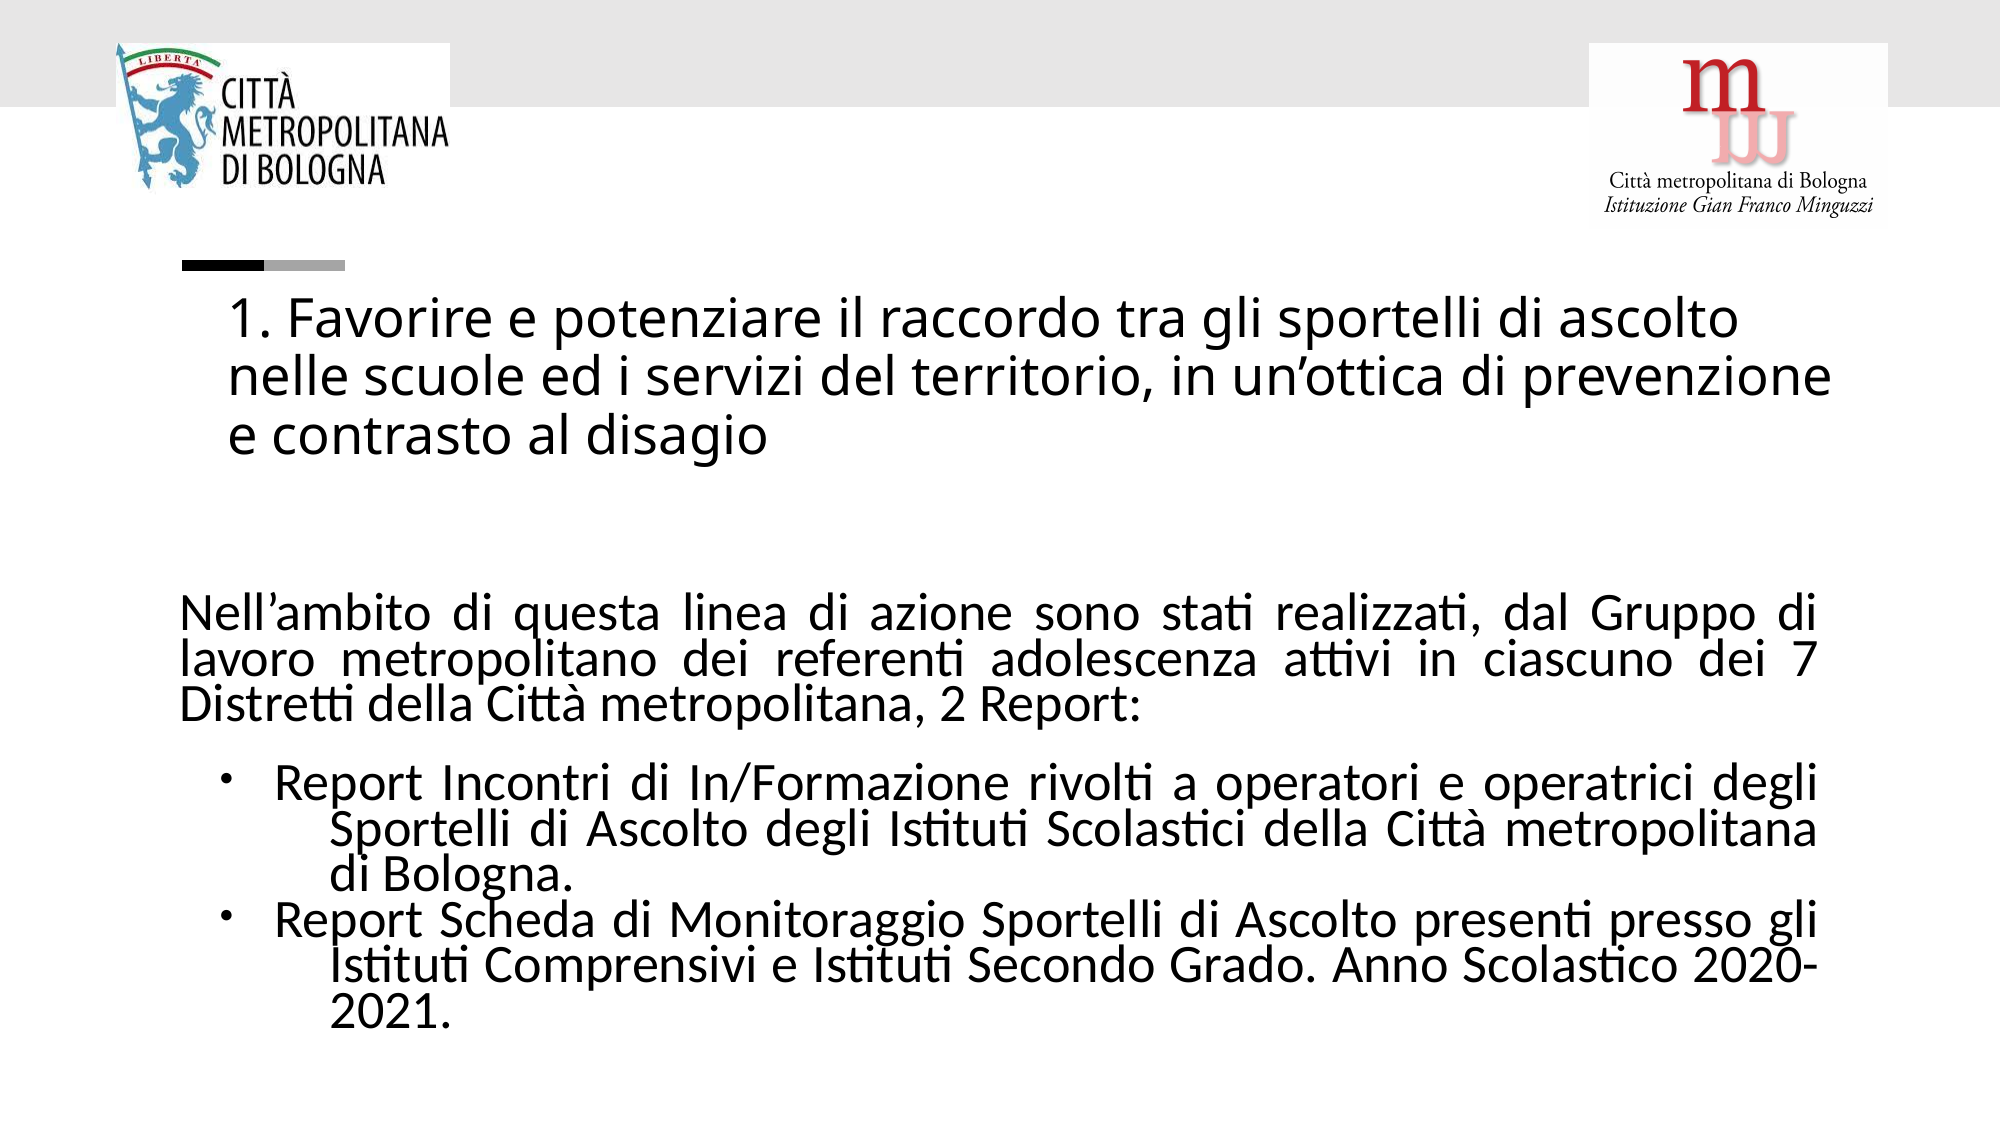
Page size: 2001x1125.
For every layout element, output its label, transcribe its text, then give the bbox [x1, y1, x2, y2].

picture [1589, 43, 1888, 230]
title 1. Favorire e potenziare il raccordo tra gli sportelli di ascolto nelle scuole ed i servizi del territorio, in un’ottica di prevenzione e contrasto al disagio [207, 270, 1890, 492]
picture [116, 43, 450, 195]
list Nell’ambito di questa linea di azione sono stati realizzati, dal Gruppo di lavoro metropolitano dei referenti adolescenza attivi in ciascuno dei 7 Distretti della Città metropolitana, 2 Report: Report Incontri di In/Formazione rivolti a operatori e operatrici degli Sportelli di Ascolto degli Istituti Scolastici della Città metropolitana di Bologna. Report Scheda di Monitoraggio Sportelli di Ascolto presenti presso gli Istituti Comprensivi e Istituti Secondo Grado. Anno Scolastico 2020-2021. [159, 574, 1842, 1069]
